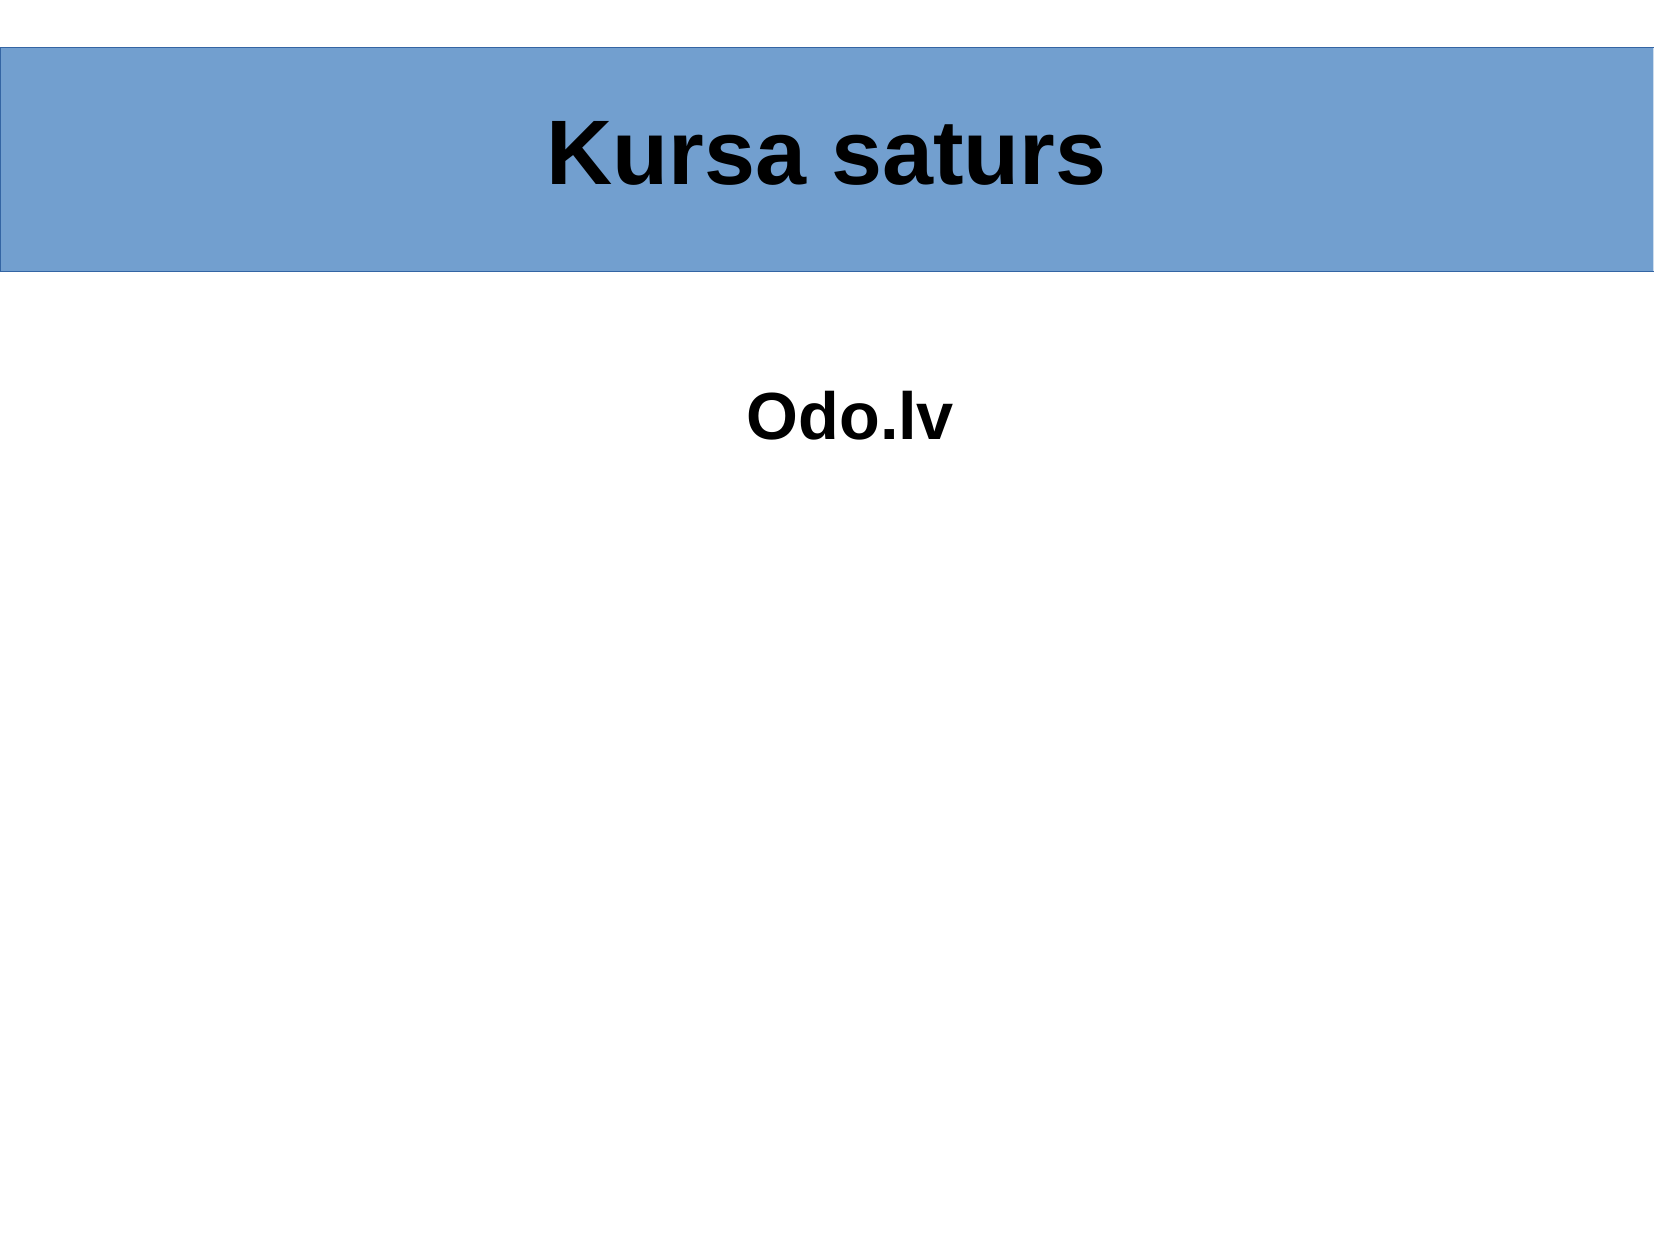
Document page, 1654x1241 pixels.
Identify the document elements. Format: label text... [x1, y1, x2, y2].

title Kursa saturs [82, 49, 1571, 257]
text_box [0, 47, 1654, 272]
list Odo.lv [82, 378, 1619, 1099]
